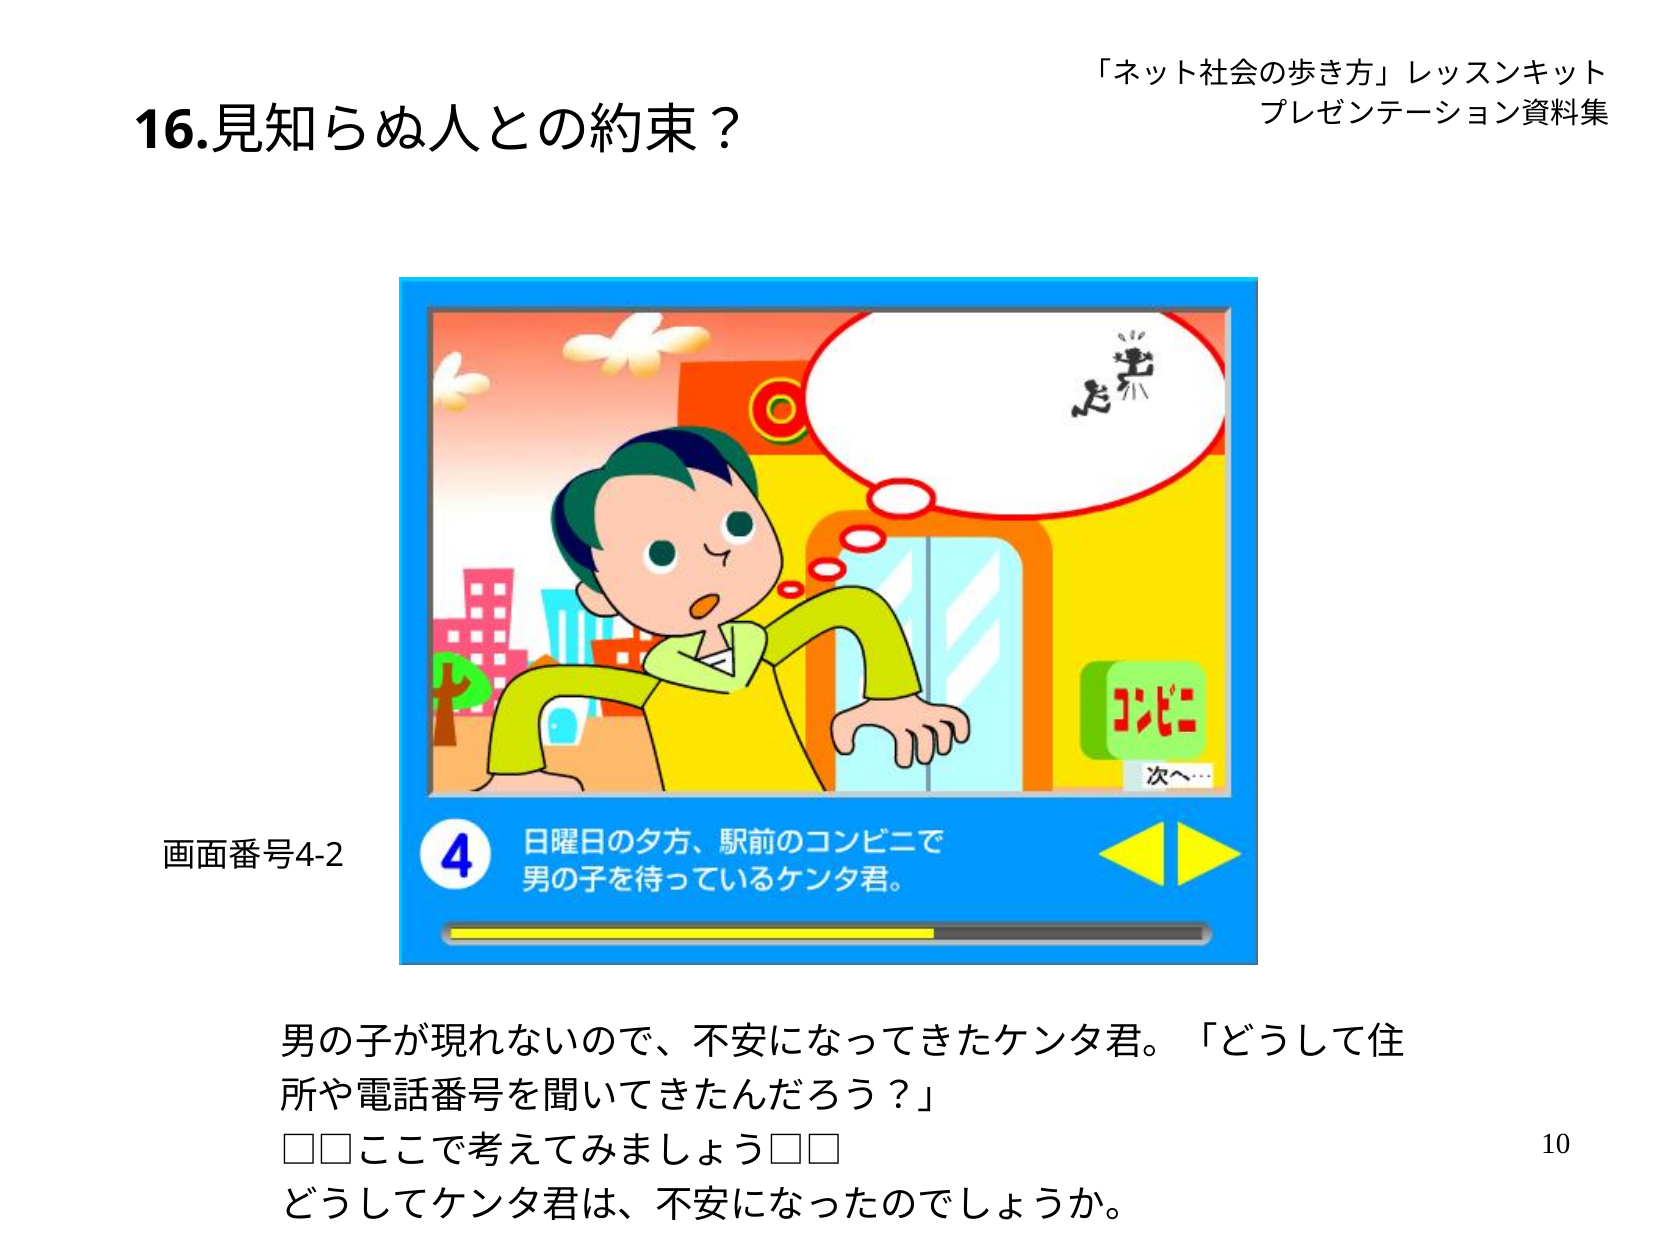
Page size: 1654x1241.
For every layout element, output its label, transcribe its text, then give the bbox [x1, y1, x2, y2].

picture [399, 277, 1258, 965]
text_box 「ネット社会の歩き方」レッスンキット プレゼンテーション資料集 [1062, 44, 1625, 139]
text_box 画面番号4-2 [147, 826, 384, 882]
text_box 16.見知らぬ人との約束？ [118, 88, 1241, 169]
text_box 男の子が現れないので、不安になってきたケンタ君。「どうして住所や電話番号を聞いてきたんだろう？」 □□ここで考えてみましょう□□ どうしてケンタ君は、不安になったのでしょうか。 [265, 1003, 1447, 1236]
